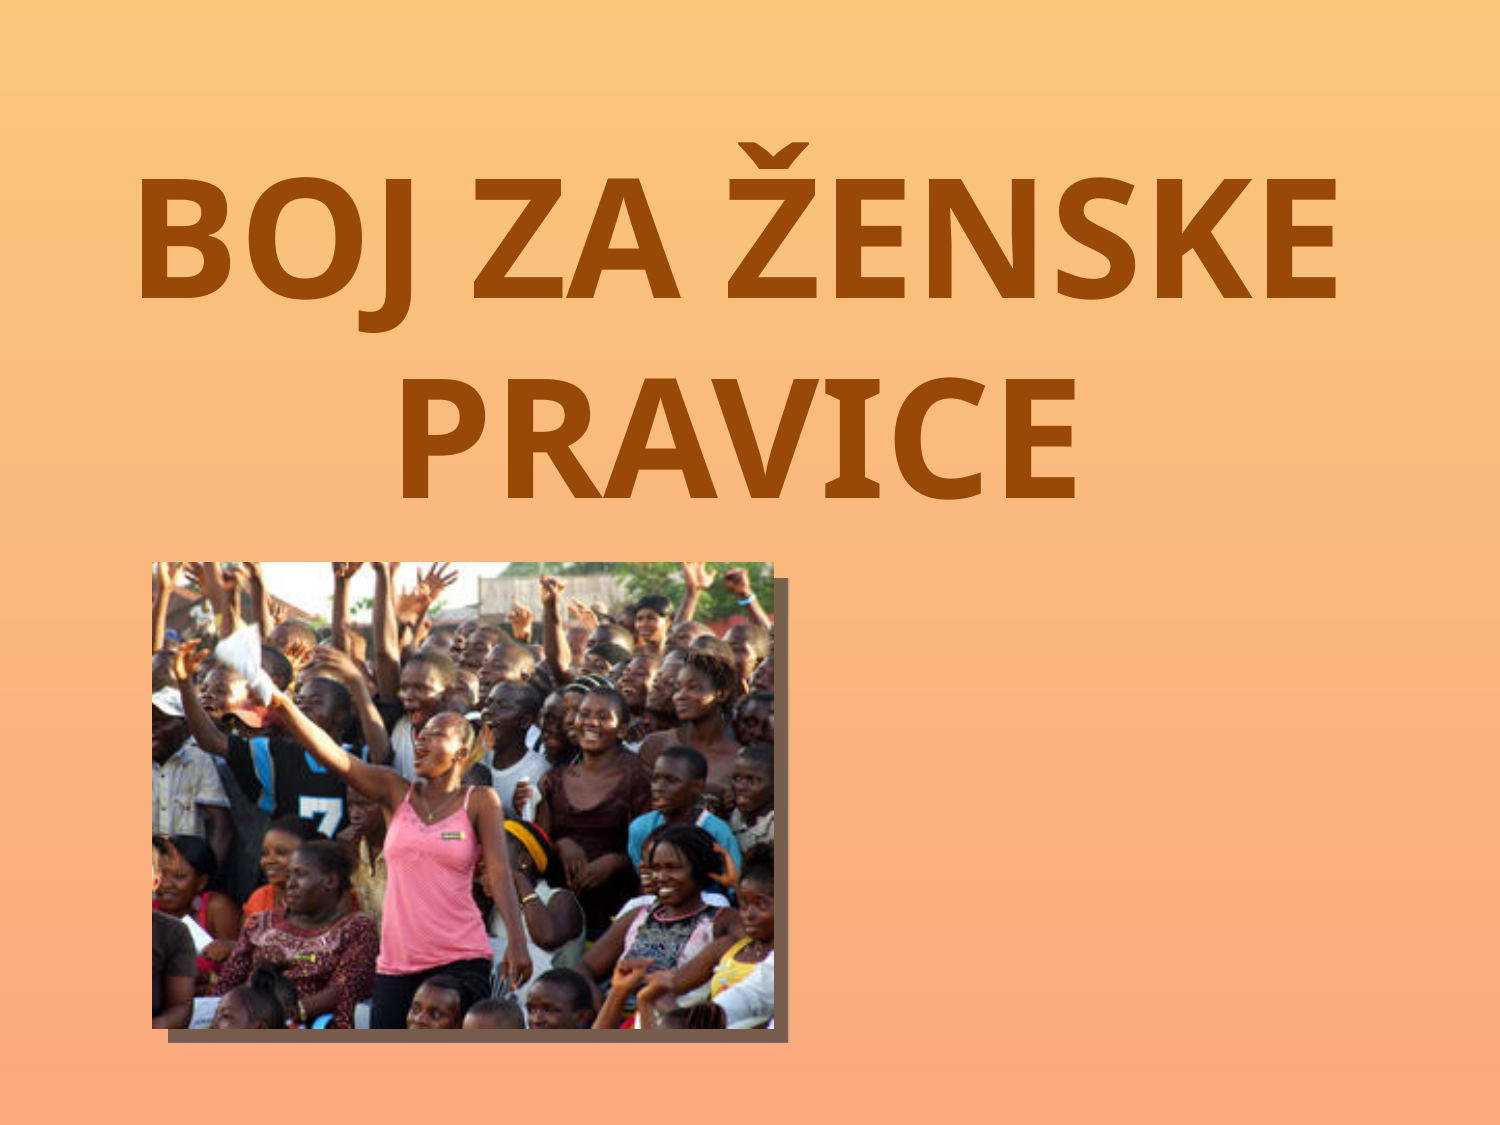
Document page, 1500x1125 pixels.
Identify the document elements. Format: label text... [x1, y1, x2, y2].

title BOJ ZA ŽENSKE PRAVICE [82, 175, 1393, 488]
picture [152, 562, 774, 1029]
